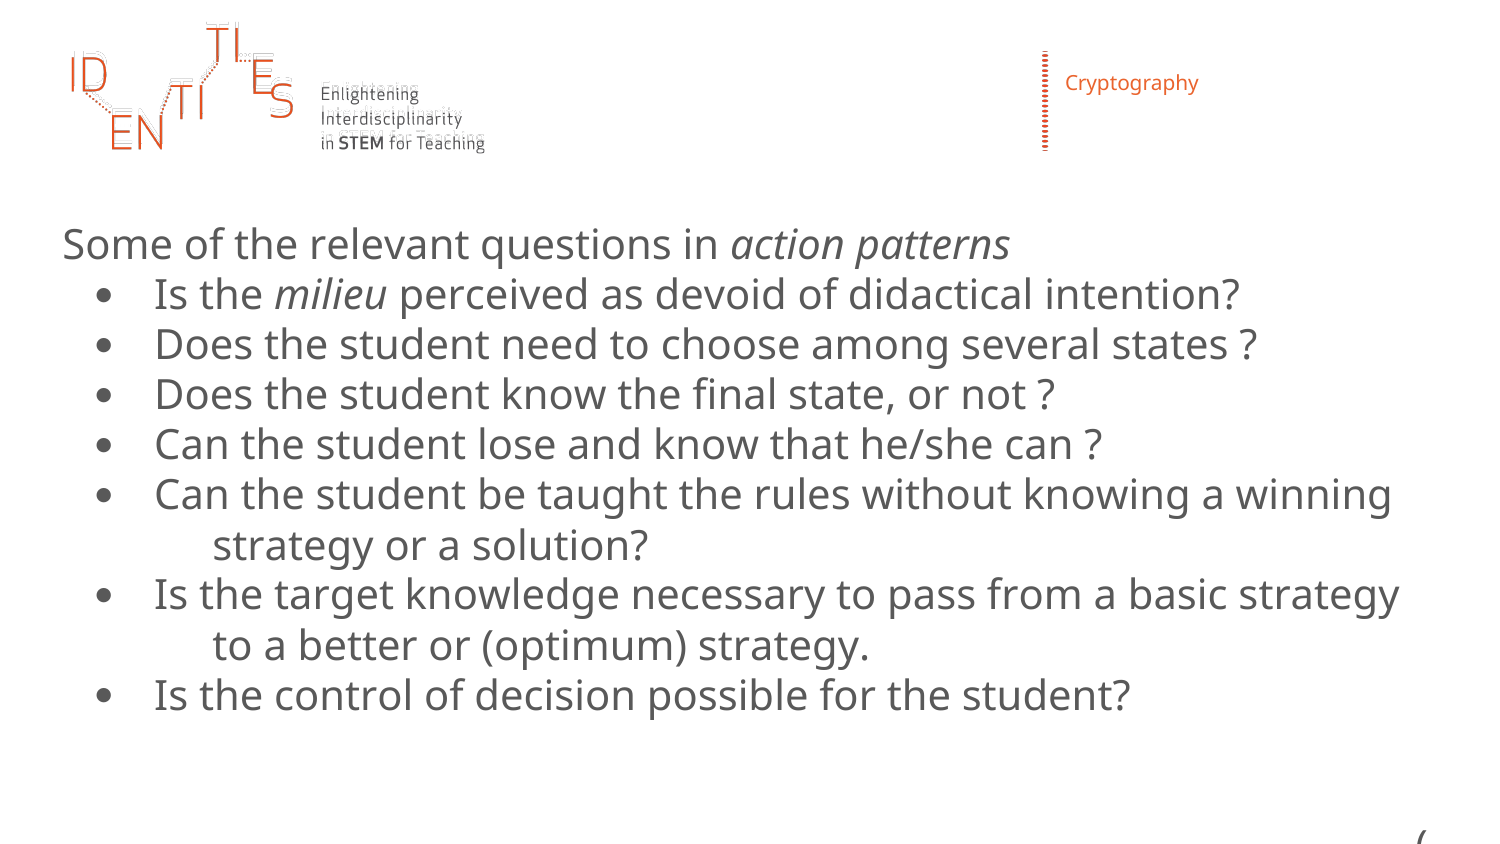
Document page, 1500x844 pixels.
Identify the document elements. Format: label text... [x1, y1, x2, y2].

picture [71, 18, 485, 157]
picture [1042, 51, 1051, 151]
text_box Cryptography [1050, 61, 1472, 168]
text_box Some of the relevant questions in action patterns Is the milieu perceived as devoid of didactical intention? Does the student need to choose among several states ? Does the student know the final state, or not ? Can the student lose and know that he/she can ? Can the student be taught the rules without knowing a winning strategy or a solution? Is the target knowledge necessary to pass from a basic strategy to a better or (optimum) strategy. Is the control of decision possible for the student? ( [47, 210, 1443, 822]
